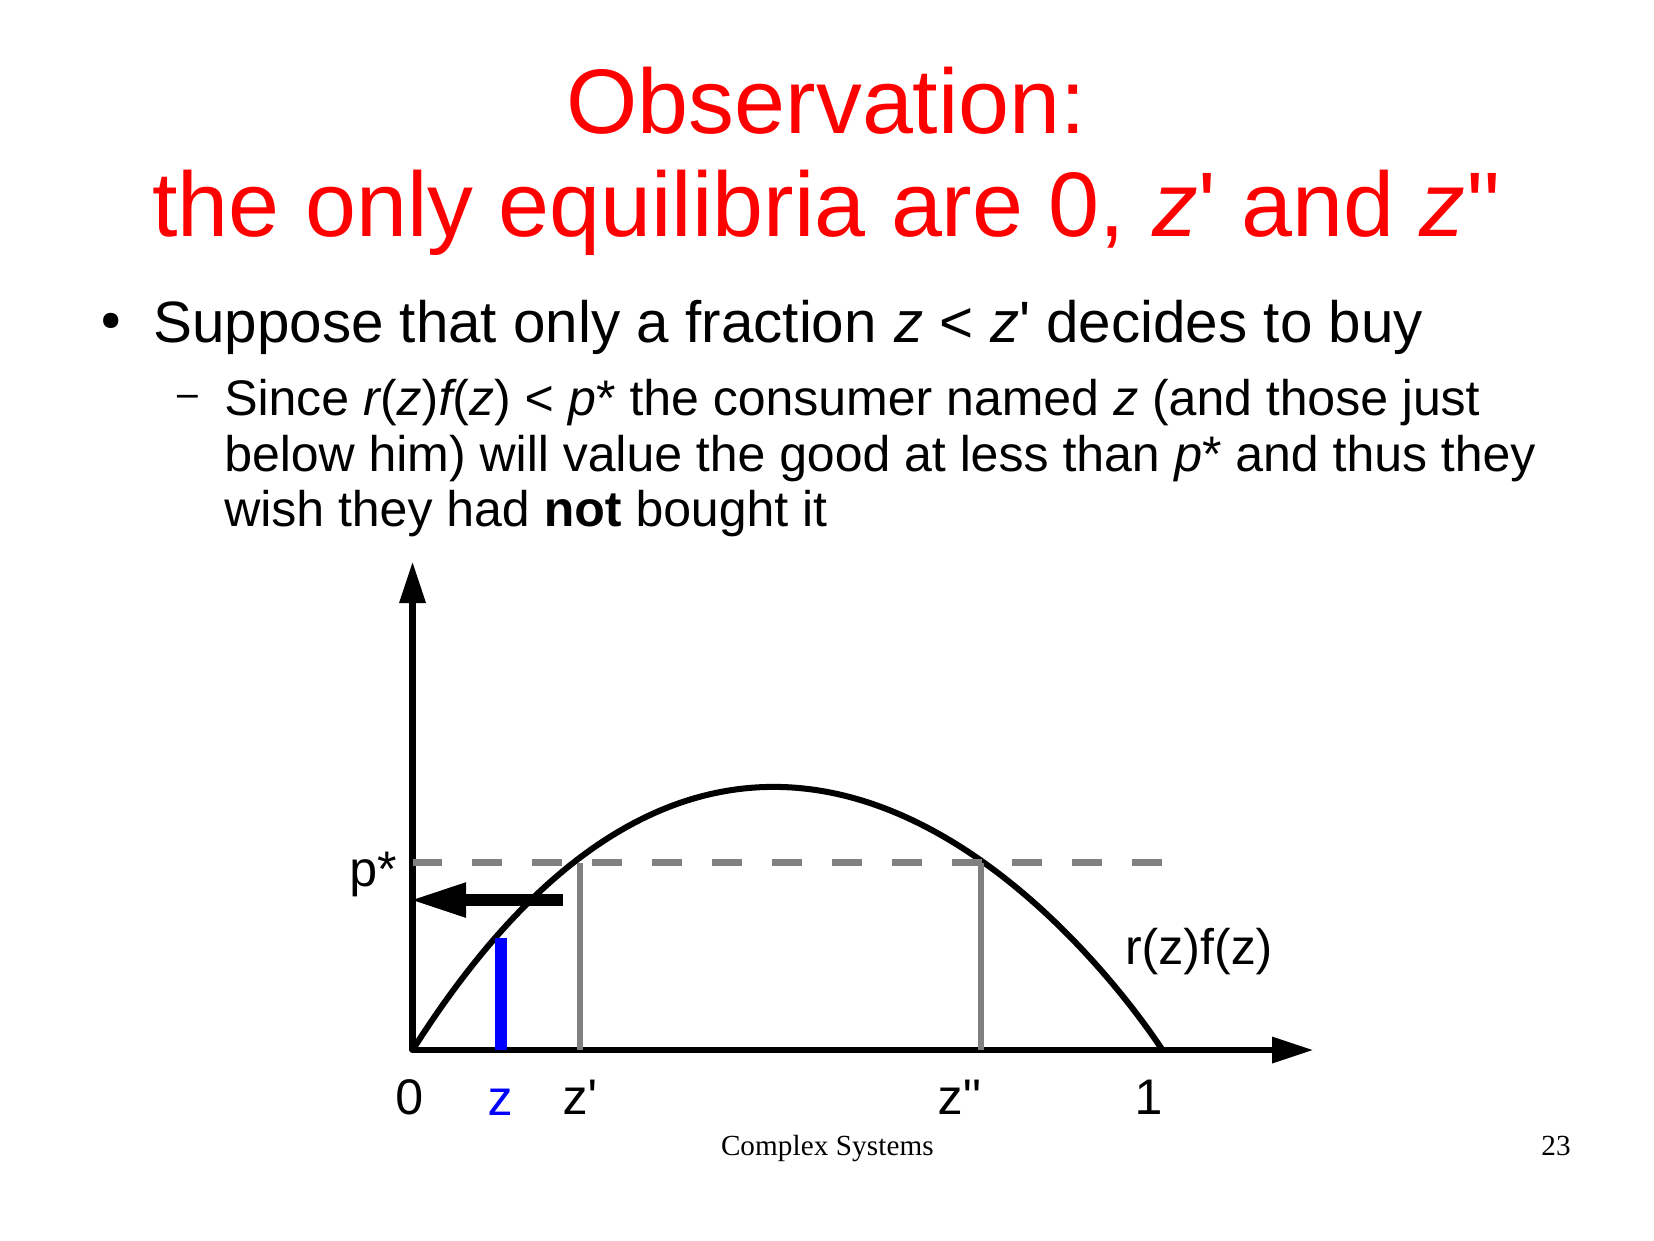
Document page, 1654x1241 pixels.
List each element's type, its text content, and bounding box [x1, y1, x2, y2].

list Suppose that only a fraction z < z' decides to buy Since r(z)f(z) < p* the consumer named z (and those just below him) will value the good at less than p* and thus they wish they had not bought it [82, 290, 1571, 1109]
text_box z [487, 1069, 519, 1126]
title Observation: the only equilibria are 0, z' and z'' [82, 49, 1571, 257]
text_box z'' [937, 1069, 982, 1126]
text_box 1 [1134, 1069, 1163, 1126]
text_box r(z)f(z) [1125, 919, 1273, 976]
text_box z' [562, 1069, 598, 1126]
text_box p* [349, 841, 397, 898]
text_box 0 [395, 1069, 424, 1126]
